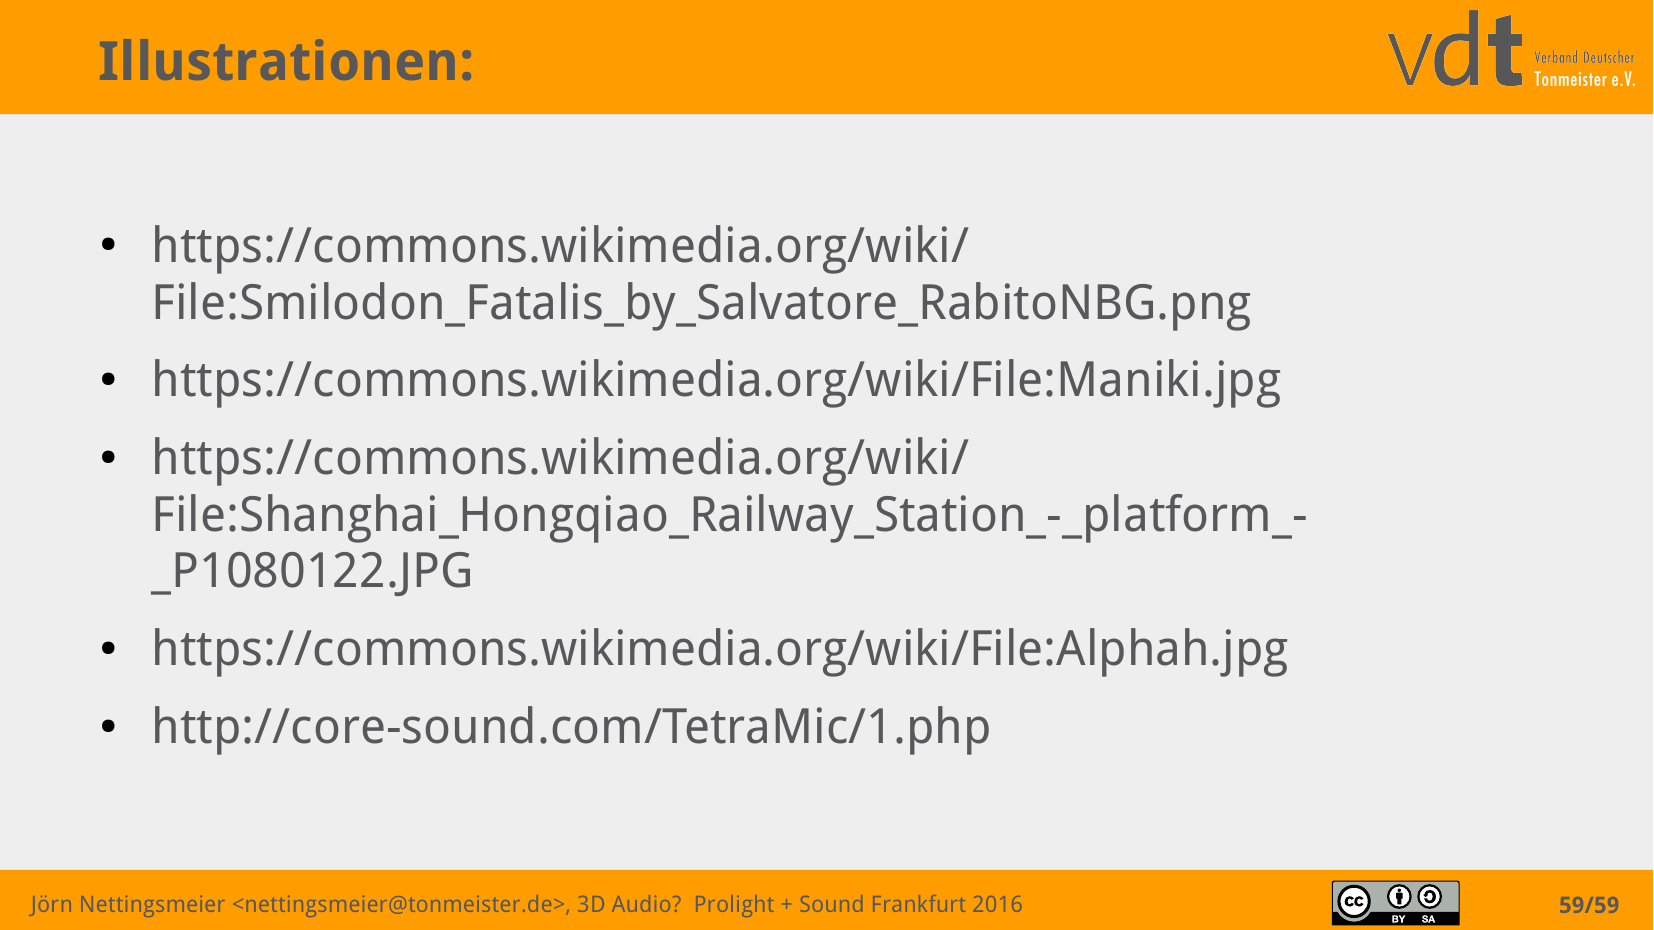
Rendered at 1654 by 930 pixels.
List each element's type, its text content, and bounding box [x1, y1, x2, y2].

picture [1377, 0, 1646, 104]
title Illustrationen: [98, 4, 1216, 119]
text_box [82, 217, 1571, 757]
